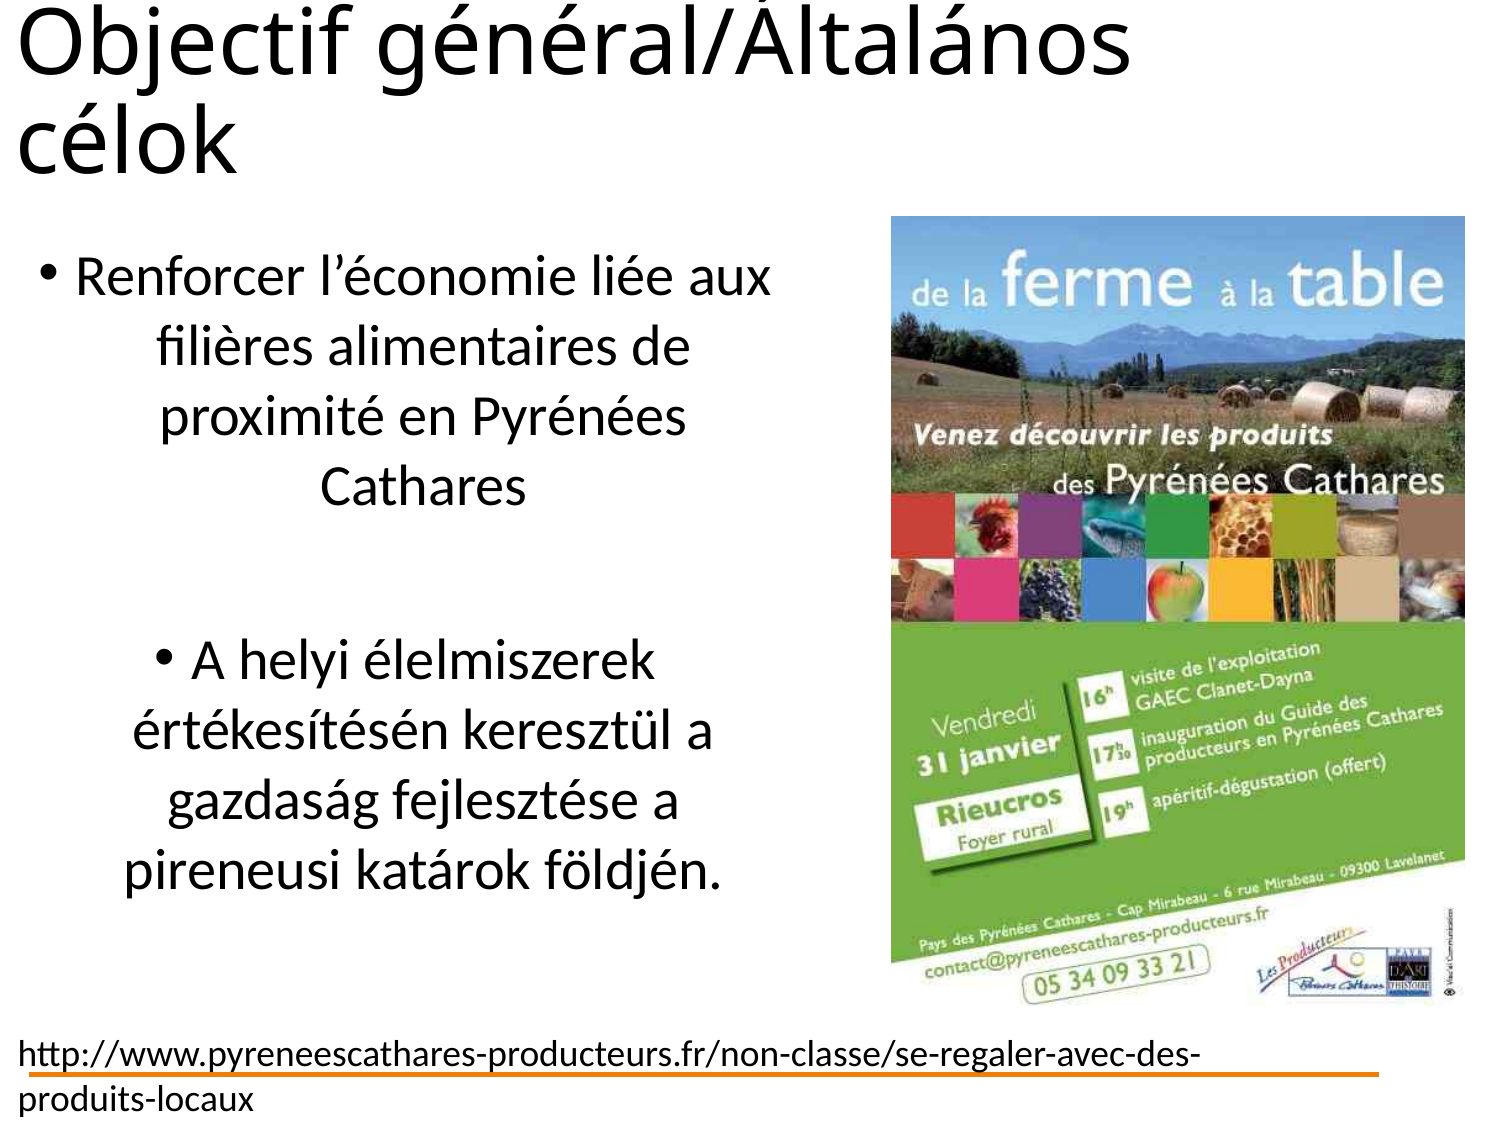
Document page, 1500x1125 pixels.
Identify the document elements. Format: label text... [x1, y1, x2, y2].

title Objectif général/Általános célok [0, 0, 1350, 189]
picture [891, 216, 1465, 1024]
text_box http://www.pyreneescathares-producteurs.fr/non-classe/se-regaler-avec-des-produits-locaux [2, 1021, 1353, 1125]
list Renforcer l’économie liée aux filières alimentaires de proximité en Pyrénées Cathares A helyi élelmiszerek értékesítésén keresztül a gazdaság fejlesztése a pireneusi katárok földjén. [1, 229, 809, 1012]
